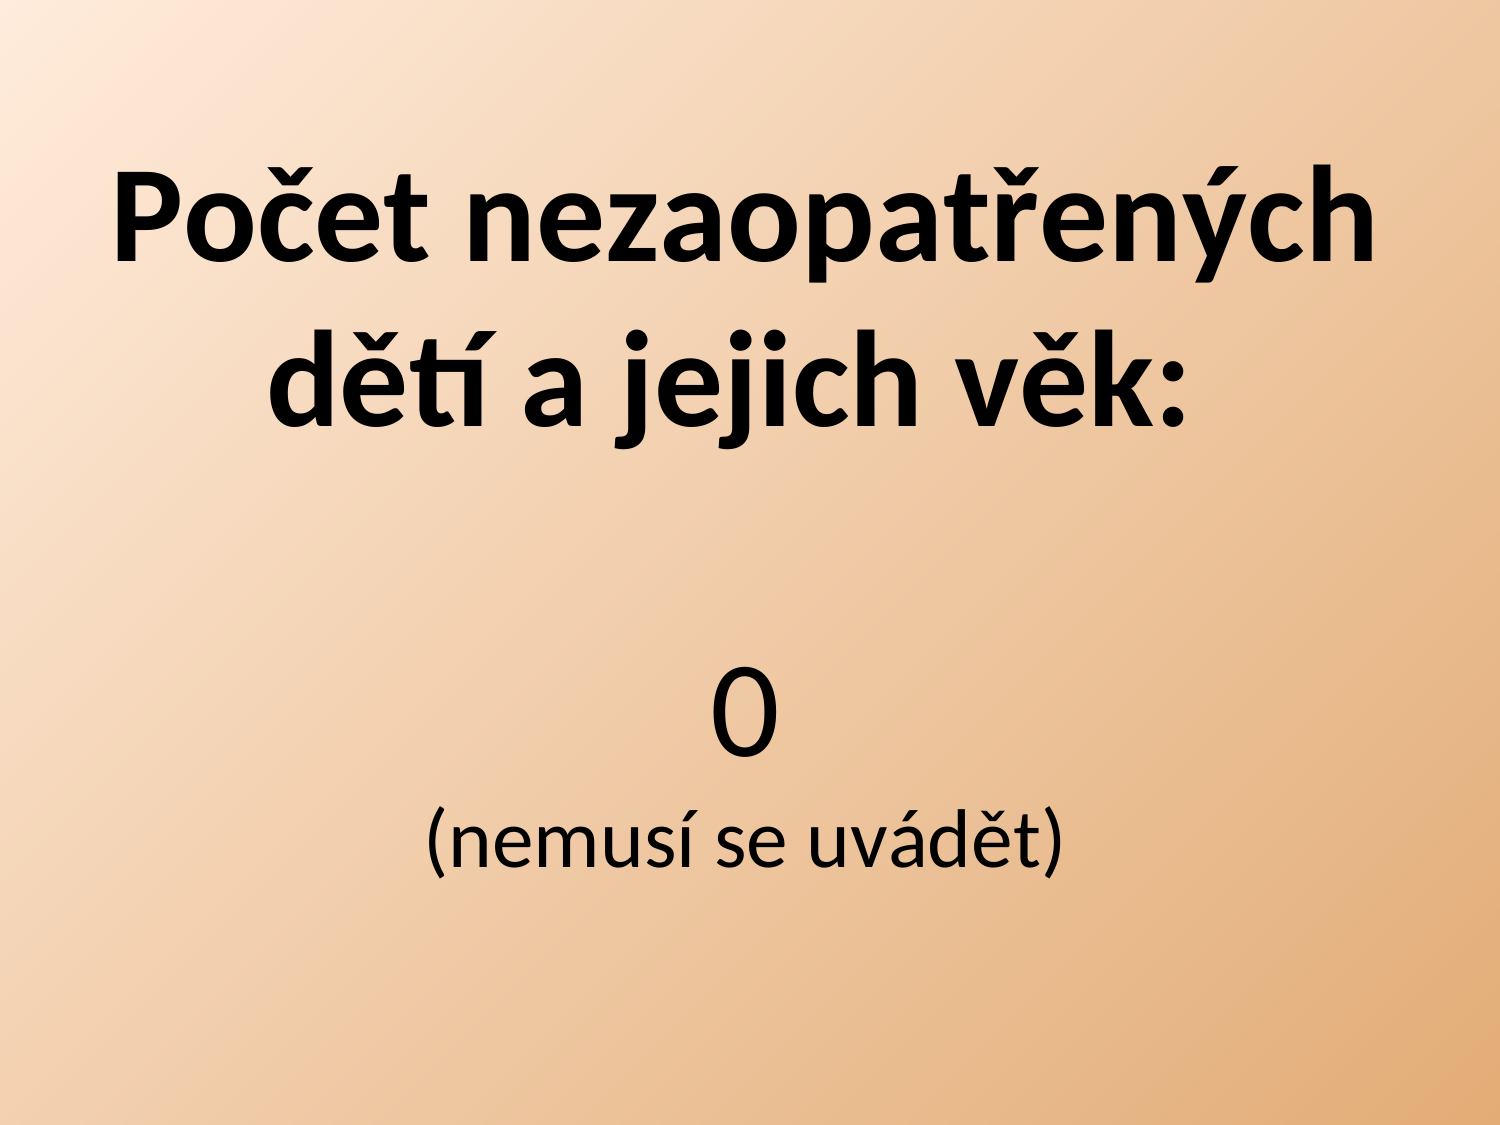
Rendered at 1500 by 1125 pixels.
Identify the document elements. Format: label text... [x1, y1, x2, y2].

title Počet nezaopatřených dětí a jejich věk: 0 (nemusí se uvádět) [70, 116, 1421, 892]
